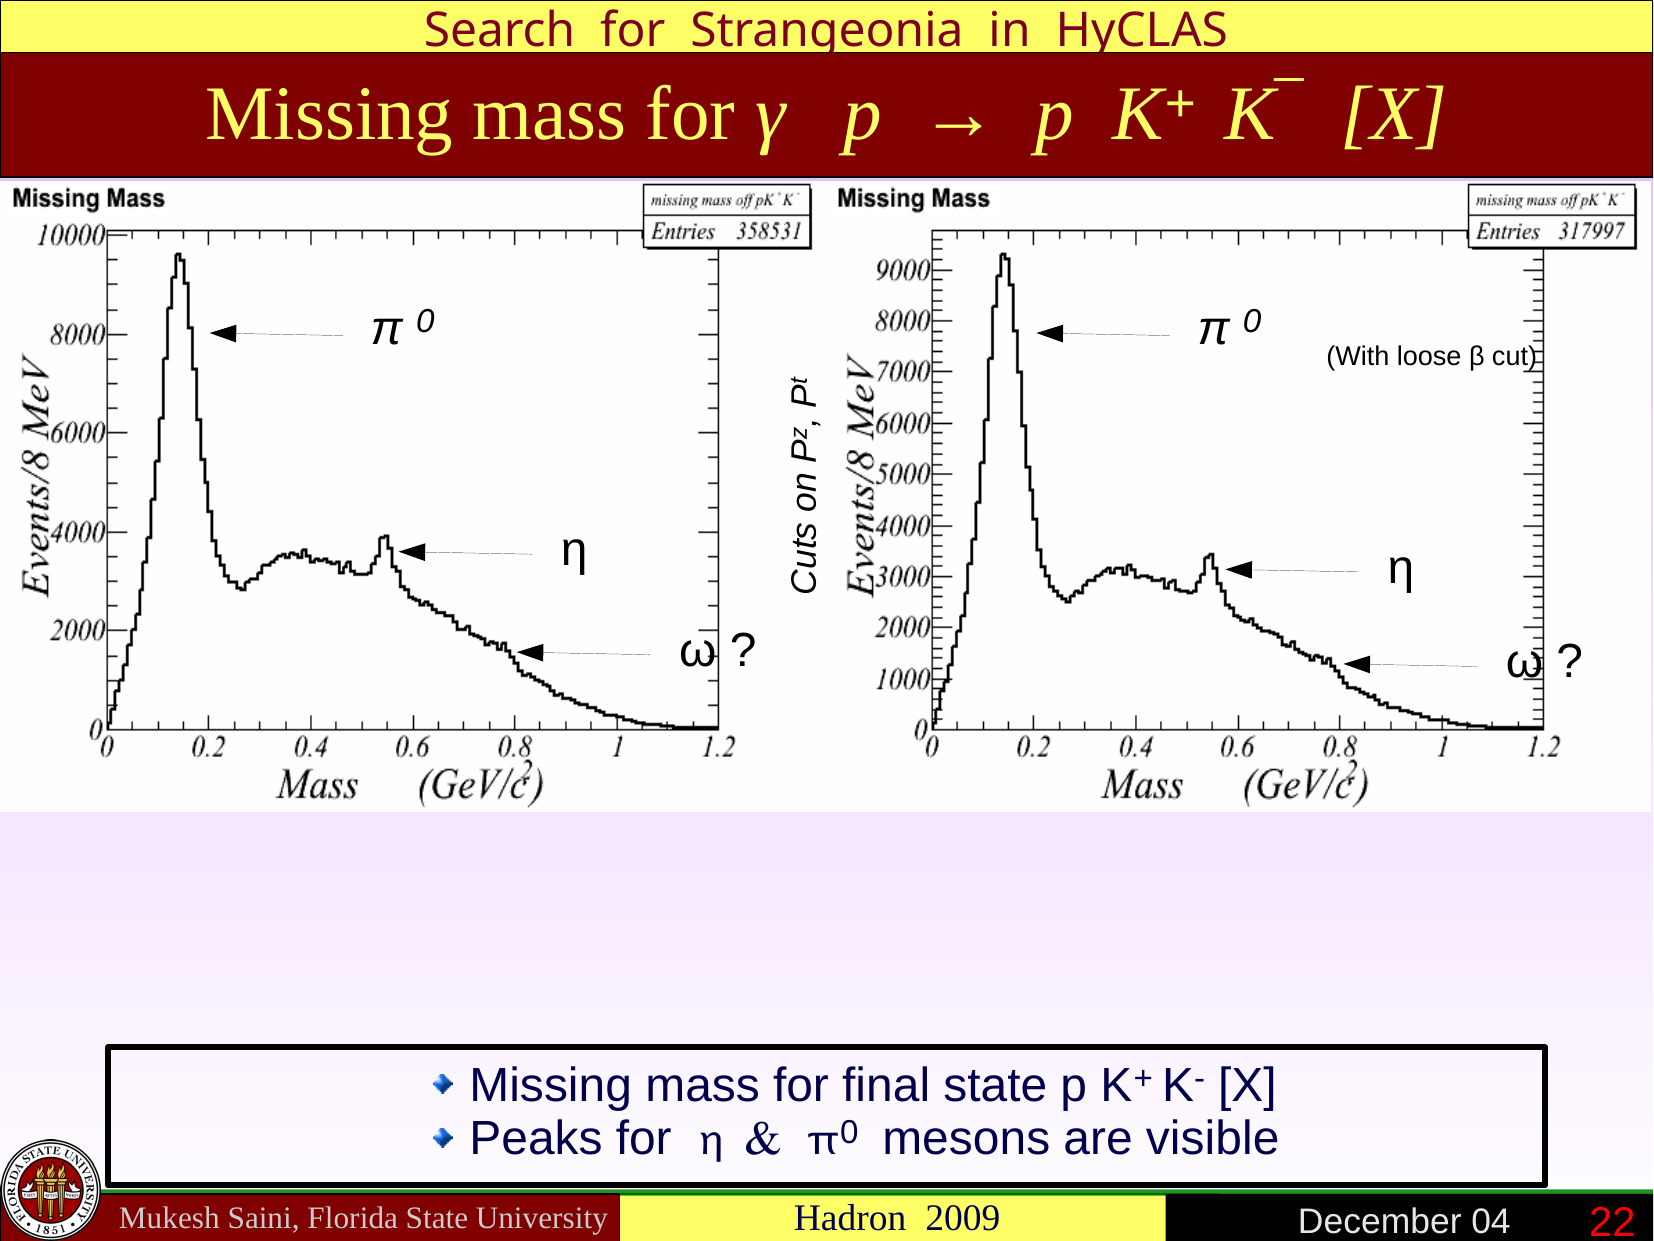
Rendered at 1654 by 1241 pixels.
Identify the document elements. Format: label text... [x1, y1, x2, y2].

text_box Missing mass for final state p K+ K- [X] Peaks for  & 0 mesons are visible [108, 1047, 1546, 1186]
picture [0, 1139, 101, 1241]
picture [433, 1128, 453, 1148]
text_box (With loose β cut) [1311, 333, 1552, 379]
text_box Cuts on Pz, Pt [776, 268, 832, 705]
picture [433, 1074, 453, 1094]
text_box η [546, 514, 603, 637]
text_box Missing mass for γ p → p K+ K‾ [X] [190, 62, 1463, 166]
text_box π 0 [1182, 293, 1277, 364]
text_box π 0 [355, 293, 450, 364]
text_box ω ? [1491, 626, 1599, 707]
text_box η [1372, 532, 1430, 655]
picture [0, 181, 1651, 812]
text_box ω ? [664, 615, 772, 695]
